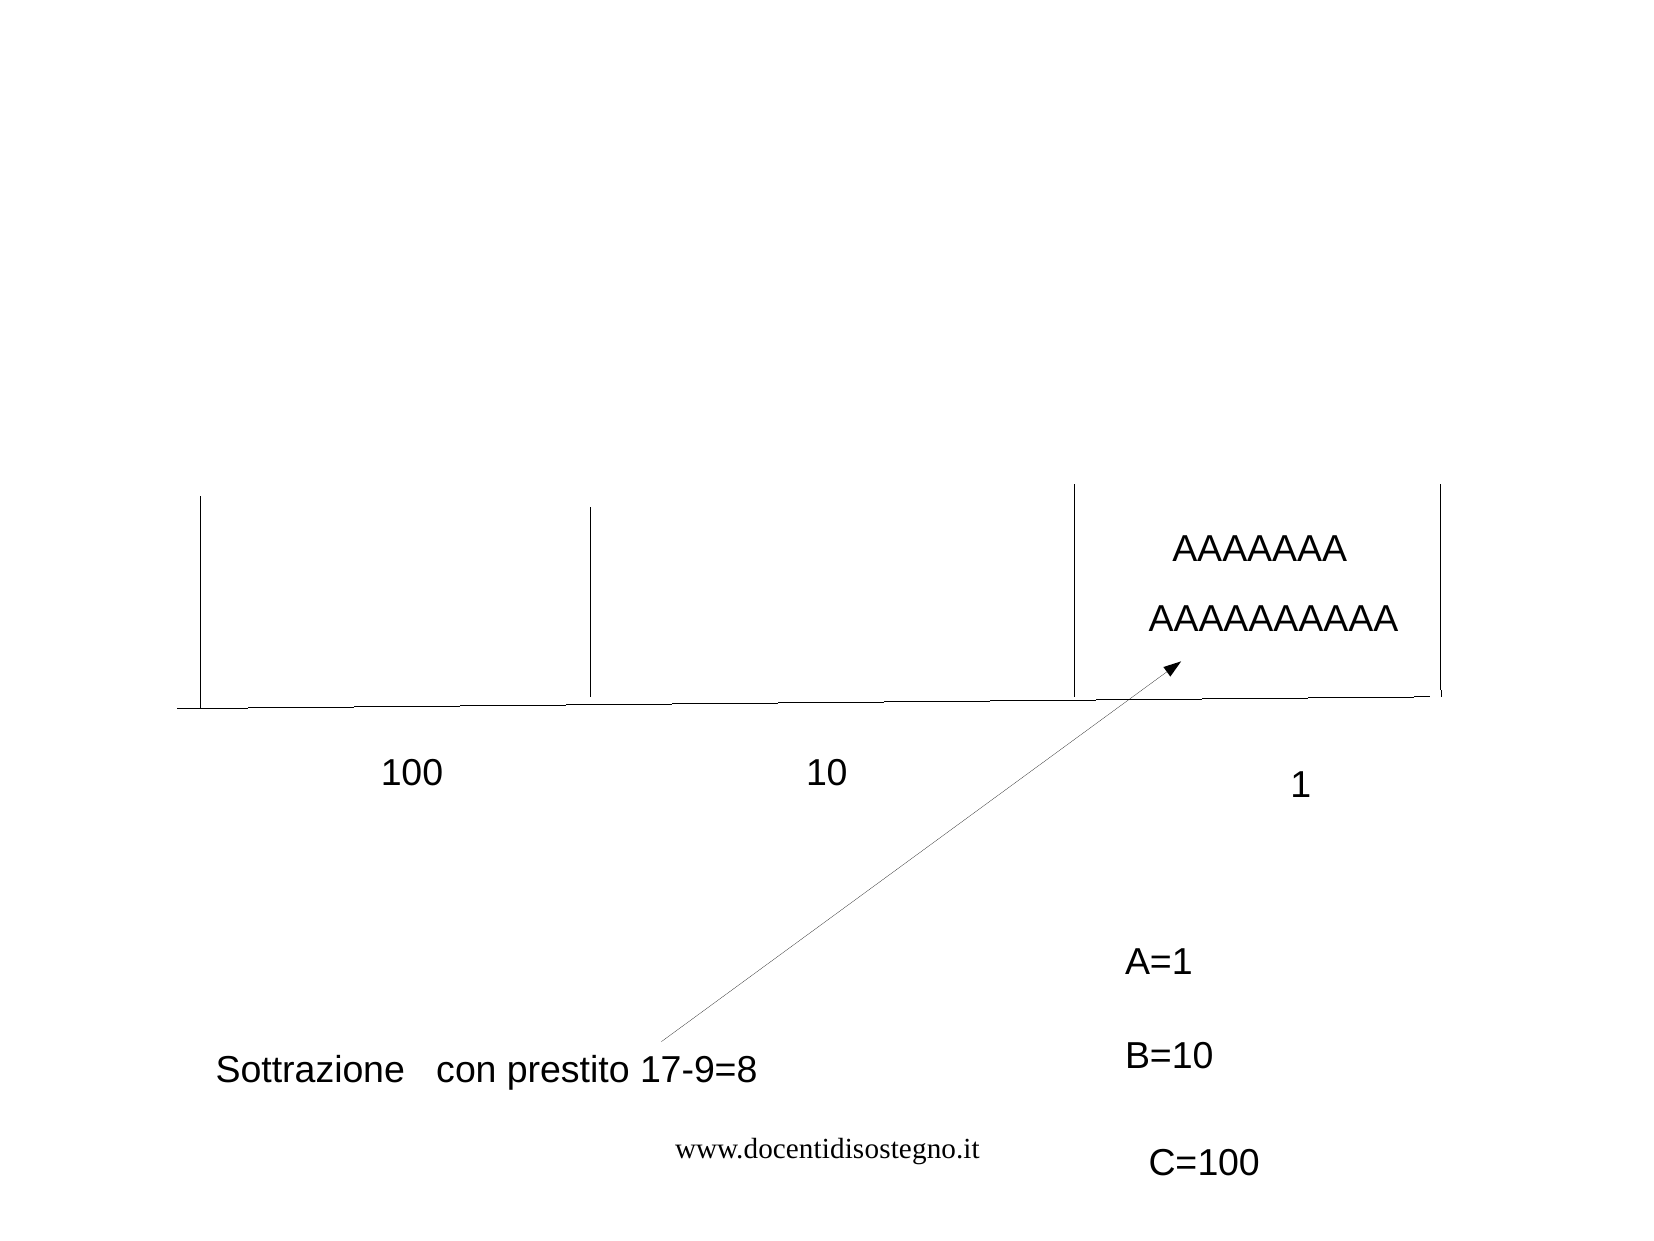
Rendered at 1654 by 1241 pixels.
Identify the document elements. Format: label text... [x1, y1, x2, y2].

text_box 10 [791, 744, 863, 801]
text_box B=10 [1110, 1027, 1253, 1085]
text_box www.docentidisostegno.it [565, 1129, 1090, 1216]
text_box AAAAAAA [1157, 519, 1363, 577]
text_box 1 [1275, 755, 1326, 813]
text_box C=100 [1133, 1133, 1275, 1191]
text_box AAAAAAAAAA [1133, 590, 1414, 648]
text_box A=1 [1110, 933, 1208, 990]
text_box 100 [366, 744, 459, 801]
text_box Sottrazione con prestito 17-9=8 [200, 1041, 1052, 1099]
